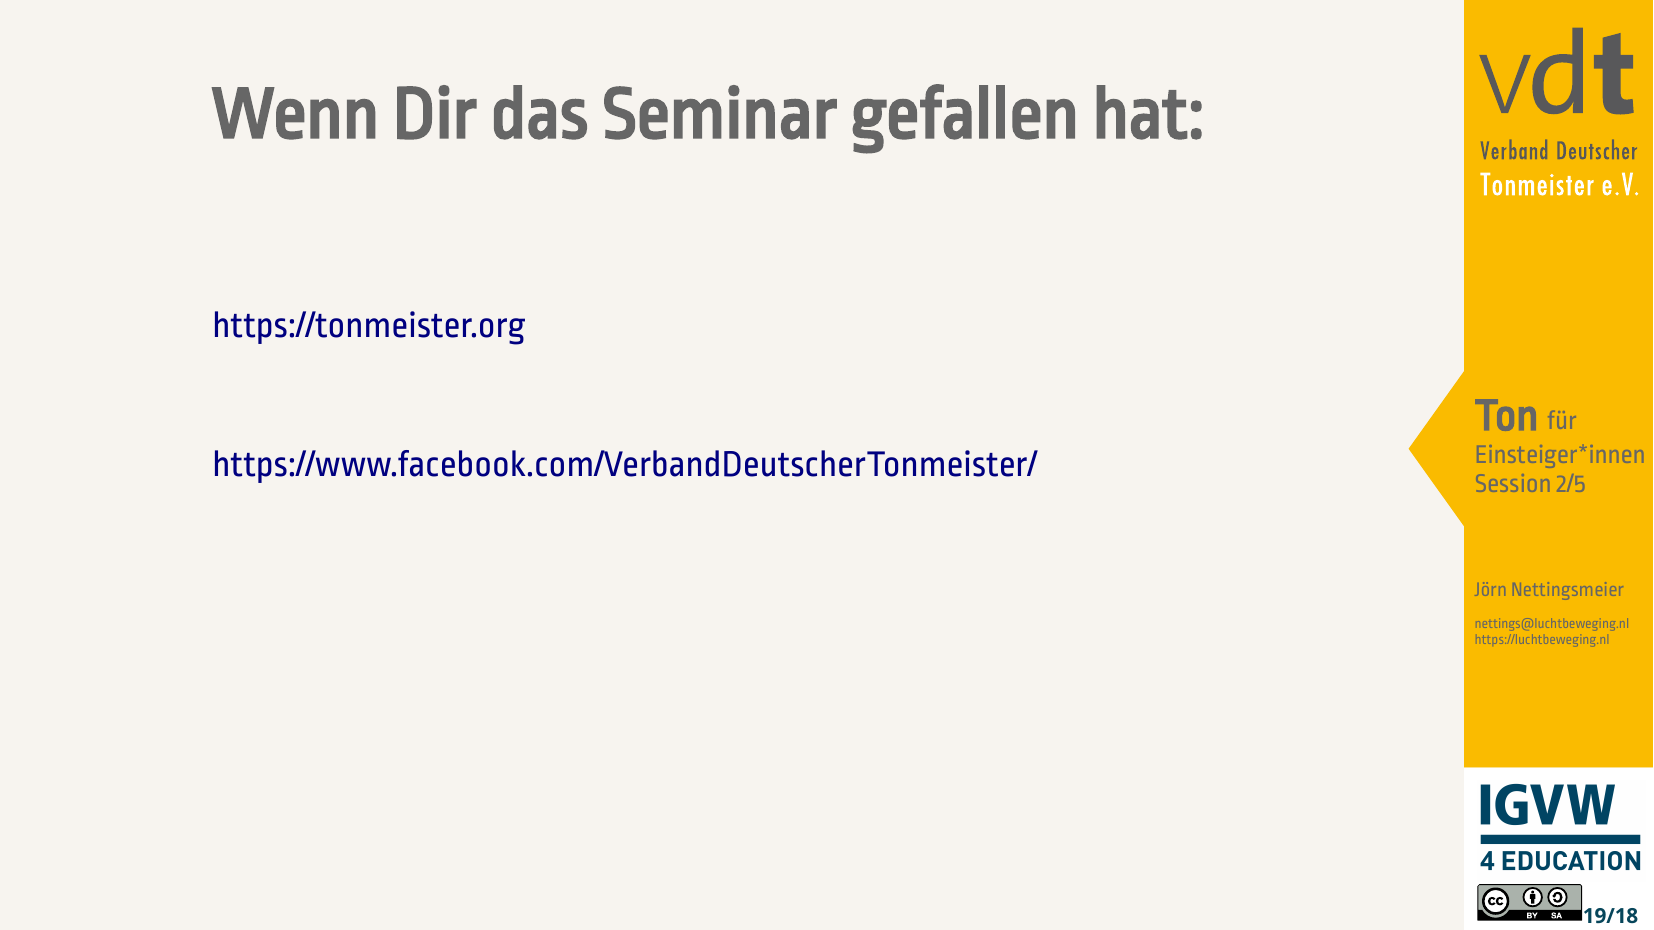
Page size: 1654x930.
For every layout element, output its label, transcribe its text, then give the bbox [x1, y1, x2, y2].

title Wenn Dir das Seminar gefallen hat: [82, 37, 1335, 193]
picture [1477, 780, 1646, 882]
list https://tonmeister.org https://www.facebook.com/VerbandDeutscherTonmeister/ [141, 236, 1394, 905]
